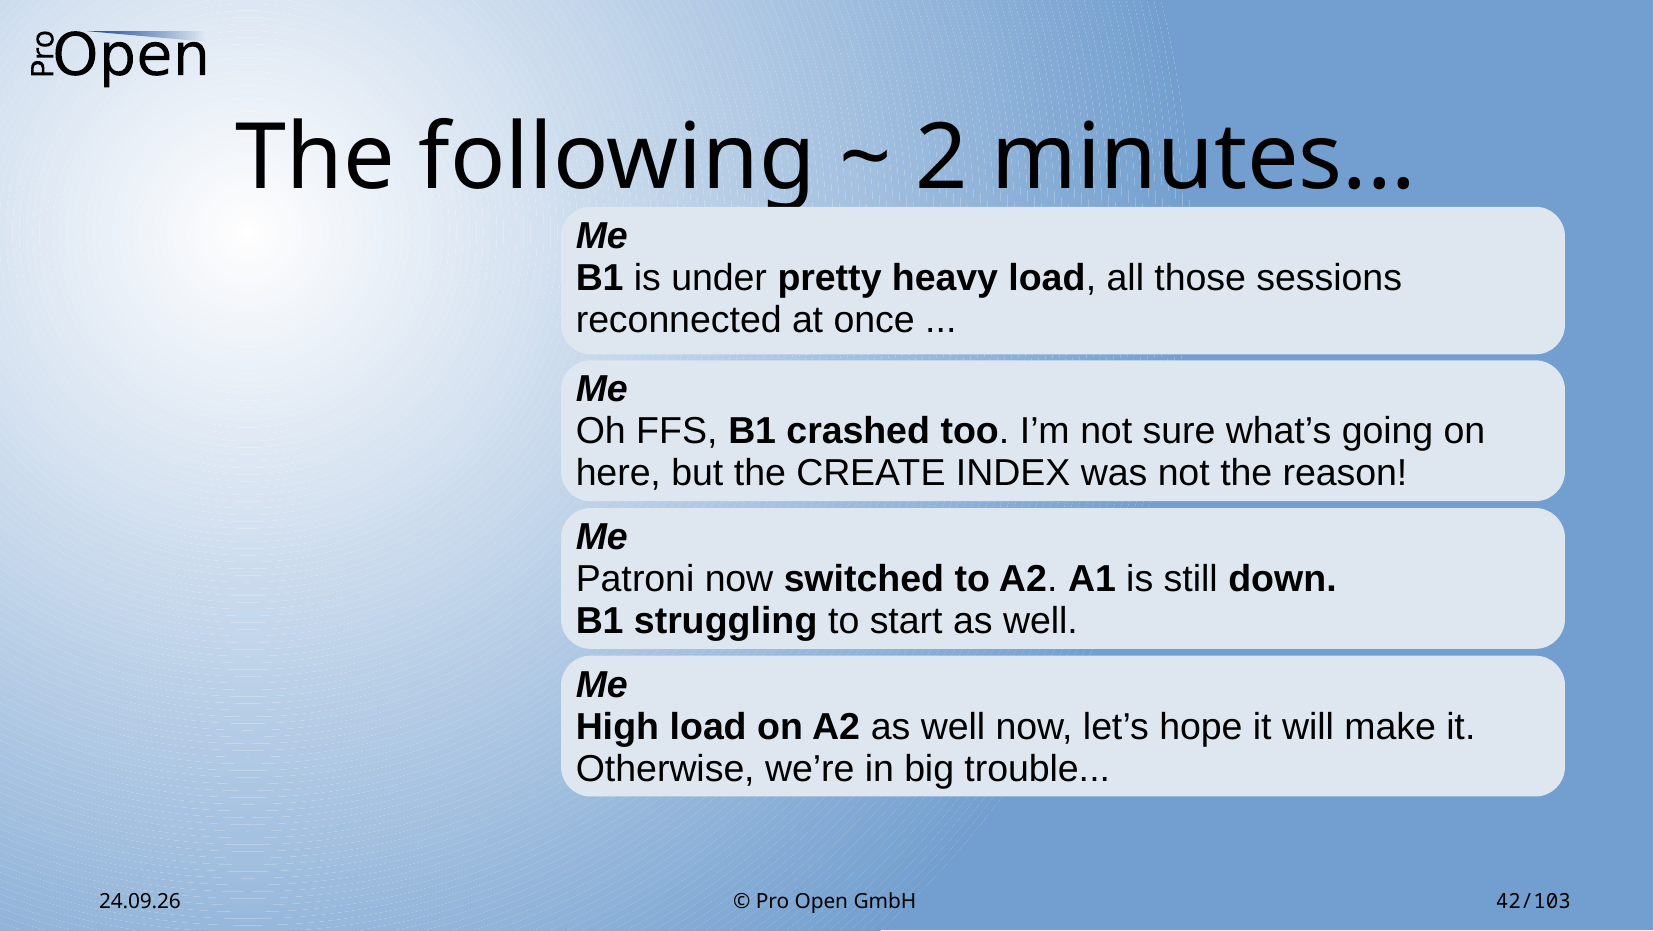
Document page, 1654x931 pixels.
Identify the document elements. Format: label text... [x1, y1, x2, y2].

text_box Me Oh FFS, B1 crashed too. I’m not sure what’s going on here, but the CREATE INDEX was not the reason! [561, 360, 1565, 502]
text_box Me Patroni now switched to A2. A1 is still down. B1 struggling to start as well. [561, 508, 1565, 649]
text_box Me B1 is under pretty heavy load, all those sessions reconnected at once ... [561, 206, 1565, 355]
title The following ~ 2 minutes... [82, 88, 1571, 218]
text_box Me High load on A2 as well now, let’s hope it will make it. Otherwise, we’re in big trouble... [561, 655, 1565, 797]
